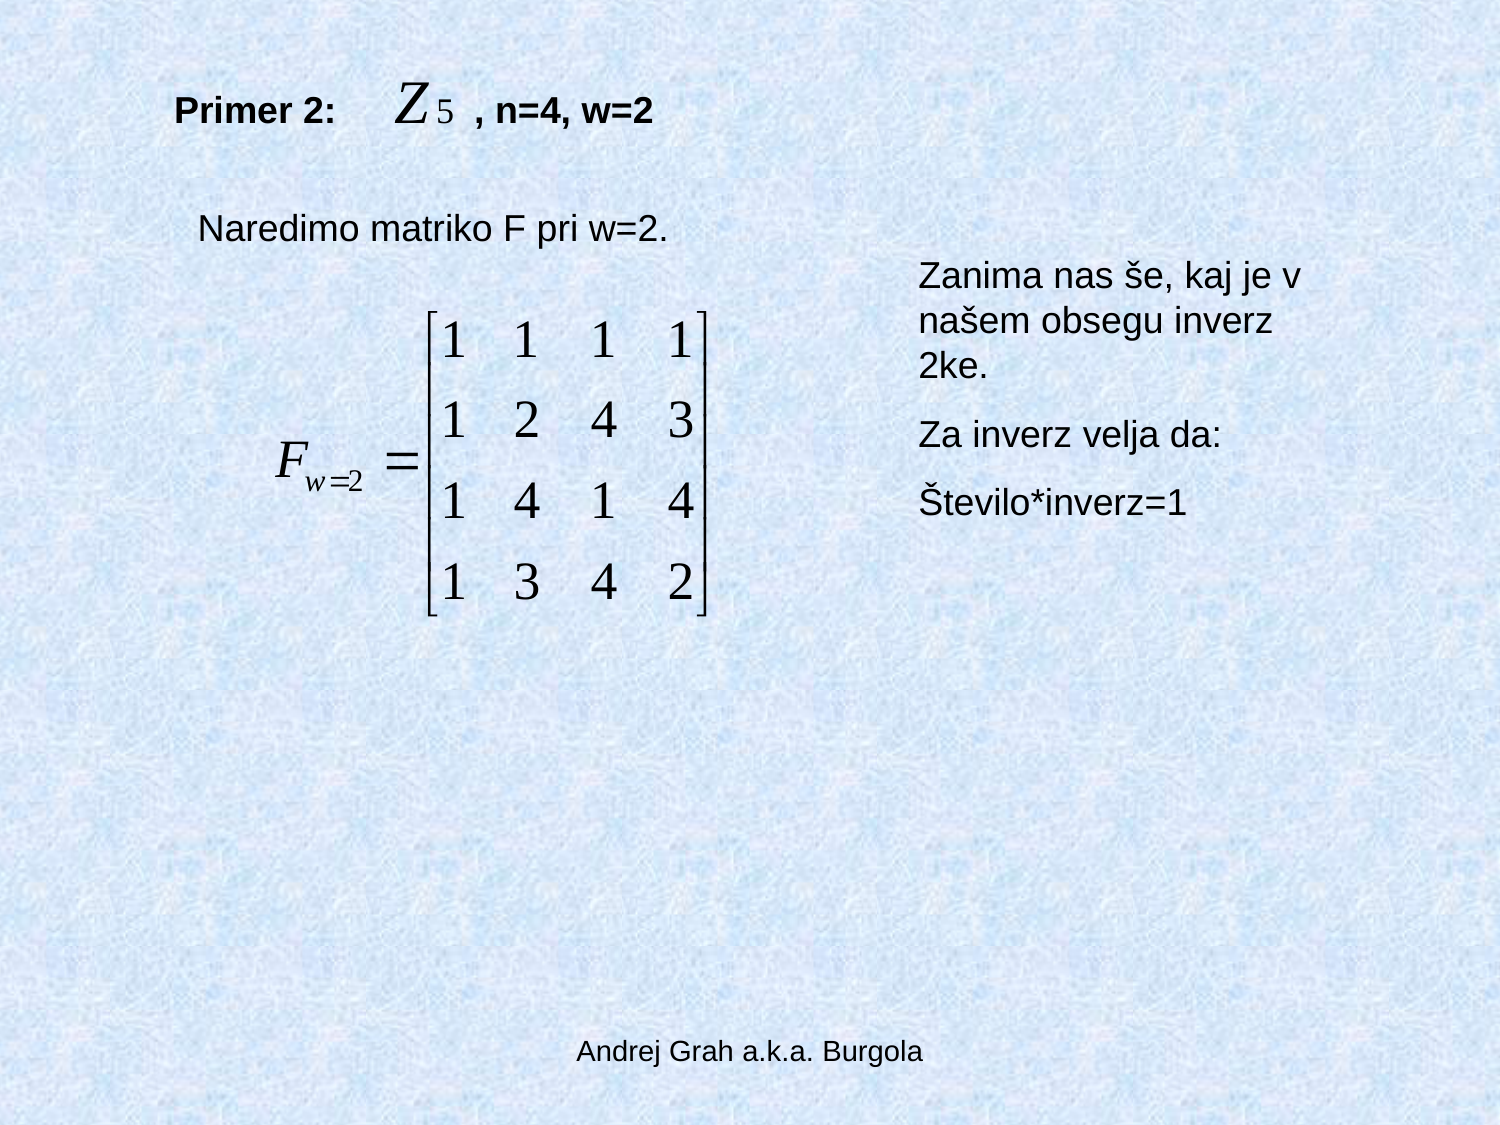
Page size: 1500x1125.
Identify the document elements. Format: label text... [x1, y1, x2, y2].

text_box Primer 2: , n=4, w=2 [467, 78, 1247, 139]
picture [0, 0, 1500, 1125]
chart [383, 66, 467, 139]
text_box Andrej Grah a.k.a. Burgola [512, 1024, 988, 1103]
text_box Zanima nas še, kaj je v našem obsegu inverz 2ke. Za inverz velja da: Število*inverz=1 [903, 243, 1341, 531]
chart [265, 302, 727, 626]
text_box Primer 2: , n=4, w=2 [159, 78, 383, 139]
text_box Naredimo matriko F pri w=2. [183, 196, 857, 257]
